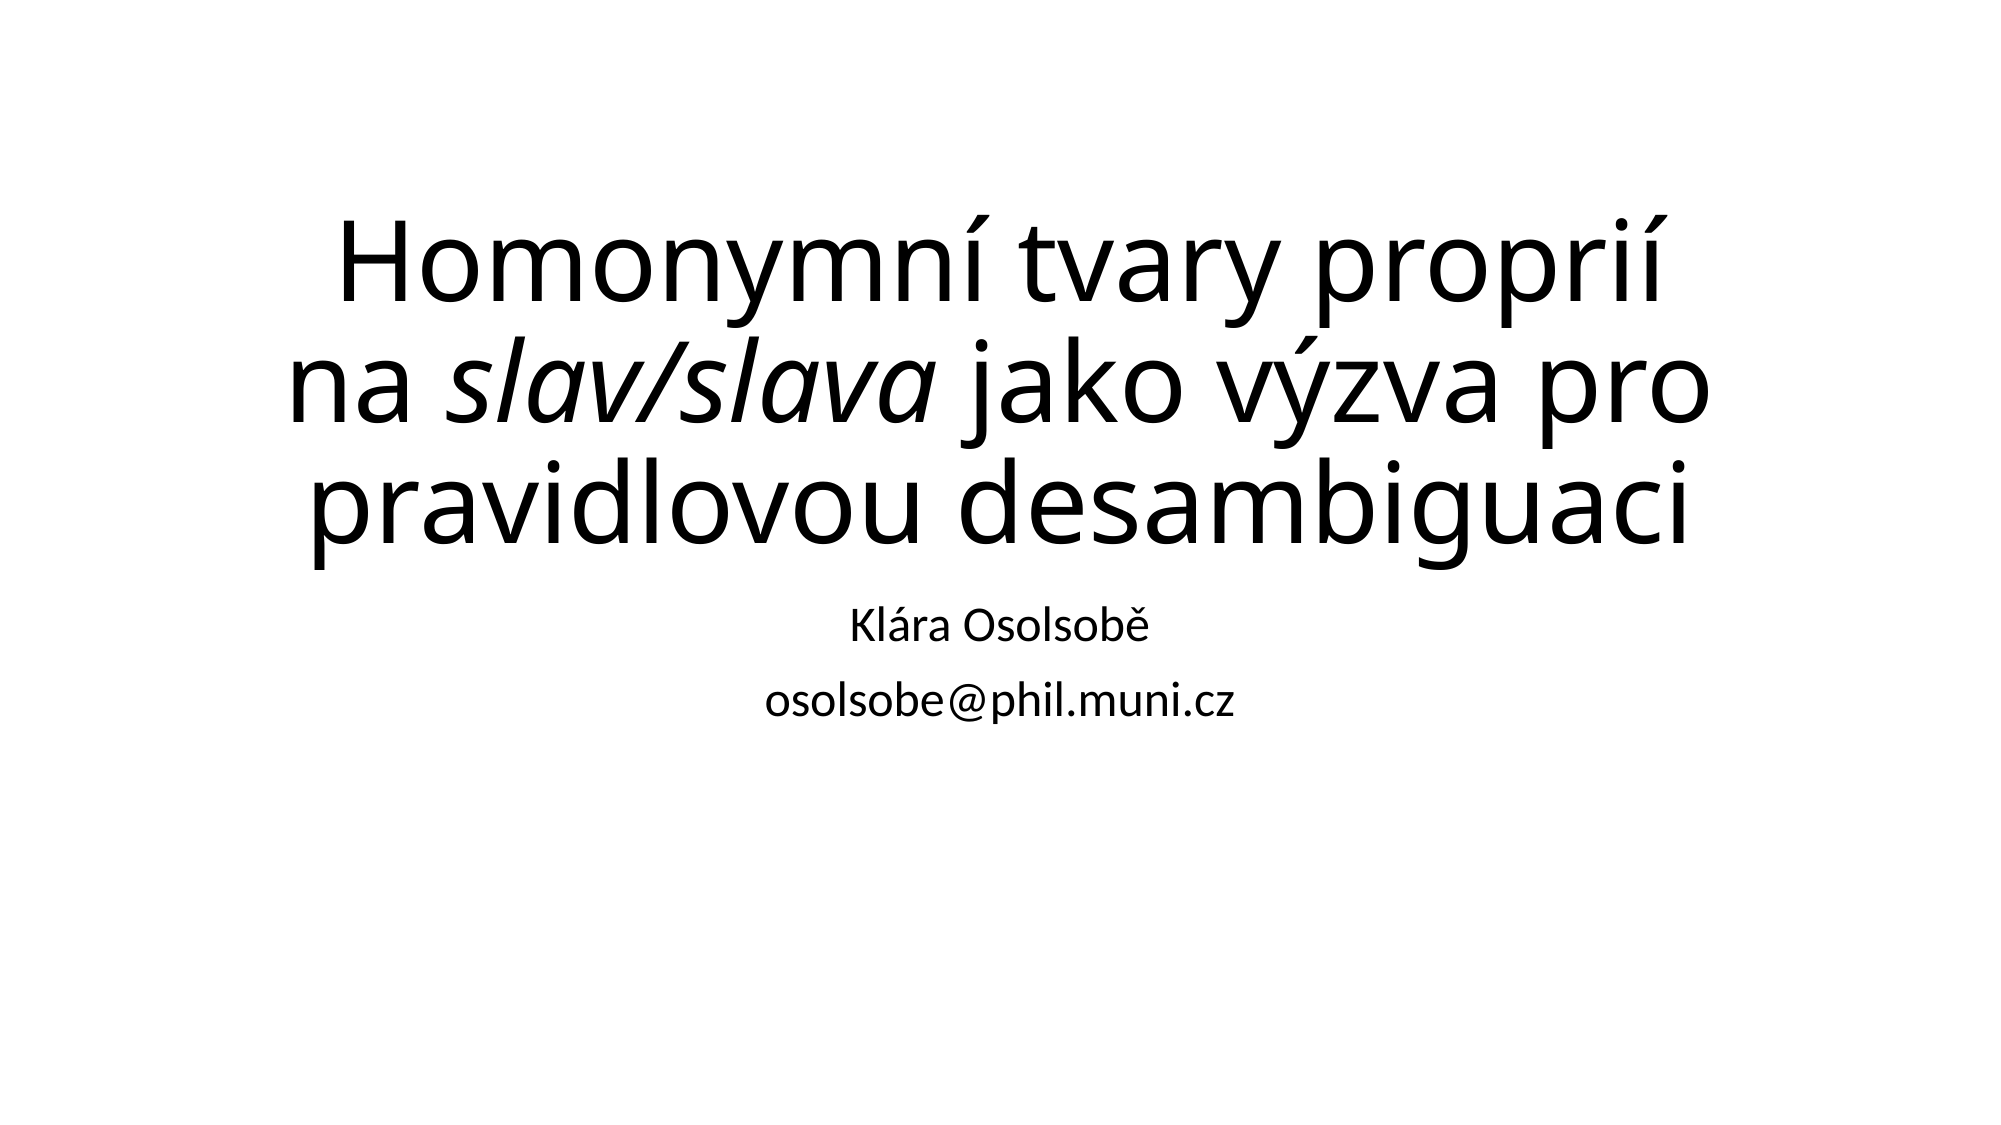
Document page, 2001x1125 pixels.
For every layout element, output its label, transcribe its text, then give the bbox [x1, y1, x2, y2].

title Homonymní tvary proprií na slav/slava jako výzva pro pravidlovou desambiguaci [249, 184, 1750, 576]
subtitle Klára Osolsobě osolsobe@phil.muni.cz [249, 590, 1750, 863]
